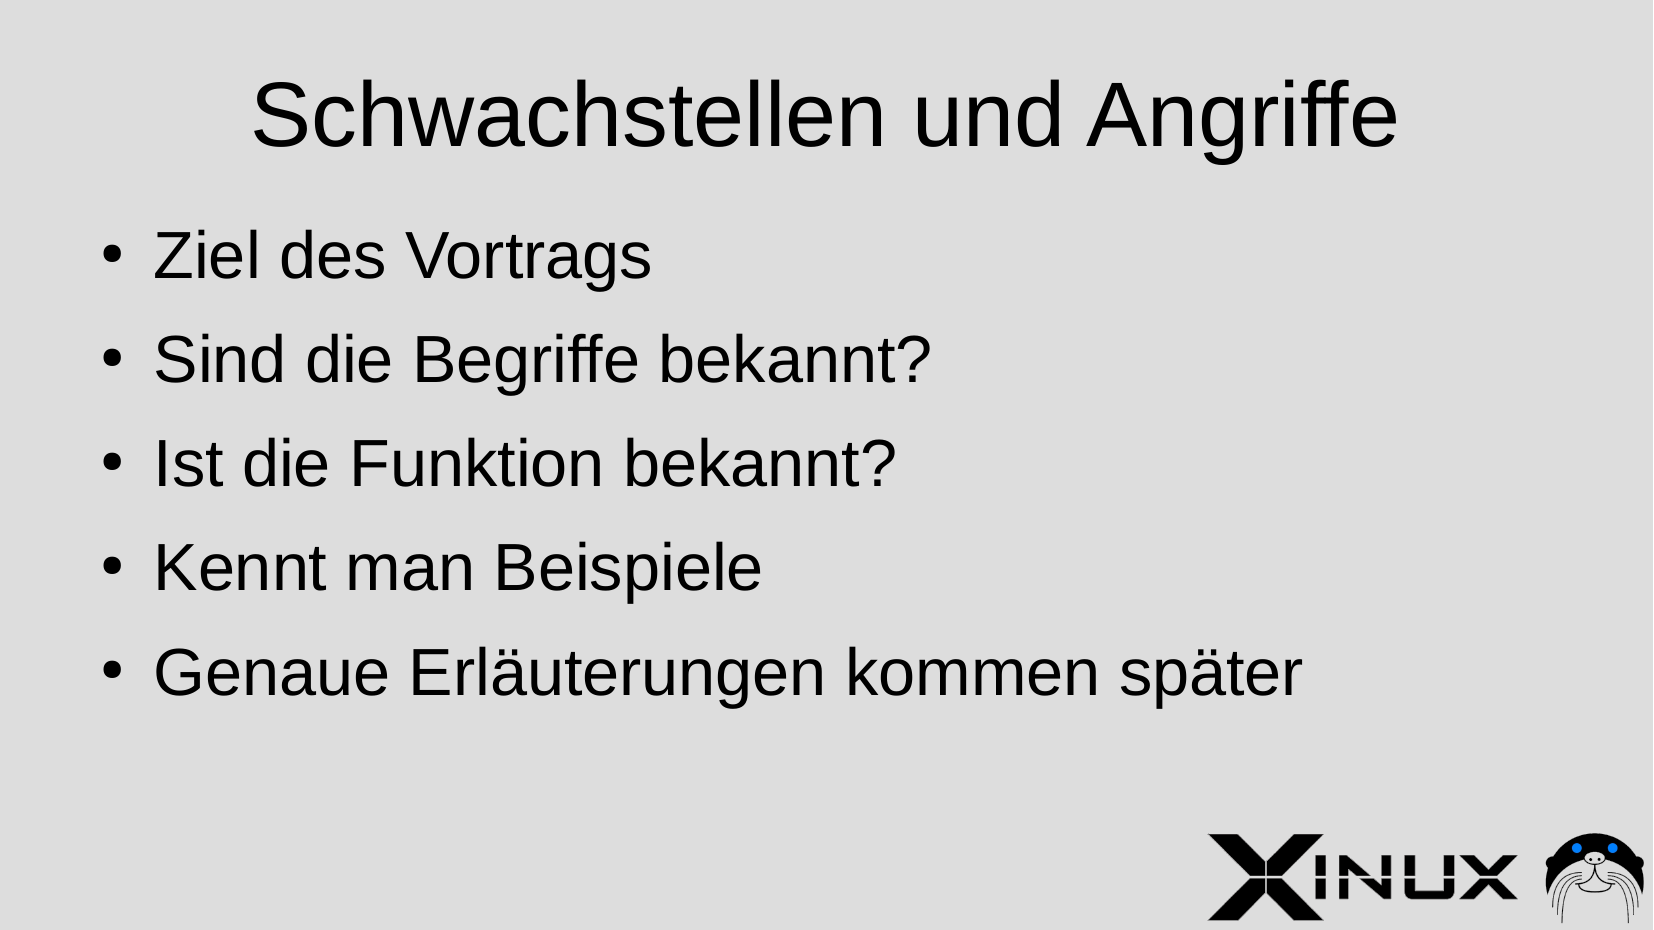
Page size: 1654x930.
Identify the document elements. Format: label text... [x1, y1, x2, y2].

title Schwachstellen und Angriffe [82, 37, 1571, 193]
picture [1200, 824, 1650, 930]
list Ziel des Vortrags Sind die Begriffe bekannt? Ist die Funktion bekannt? Kennt man Beispiele Genaue Erläuterungen kommen später [82, 217, 1571, 757]
